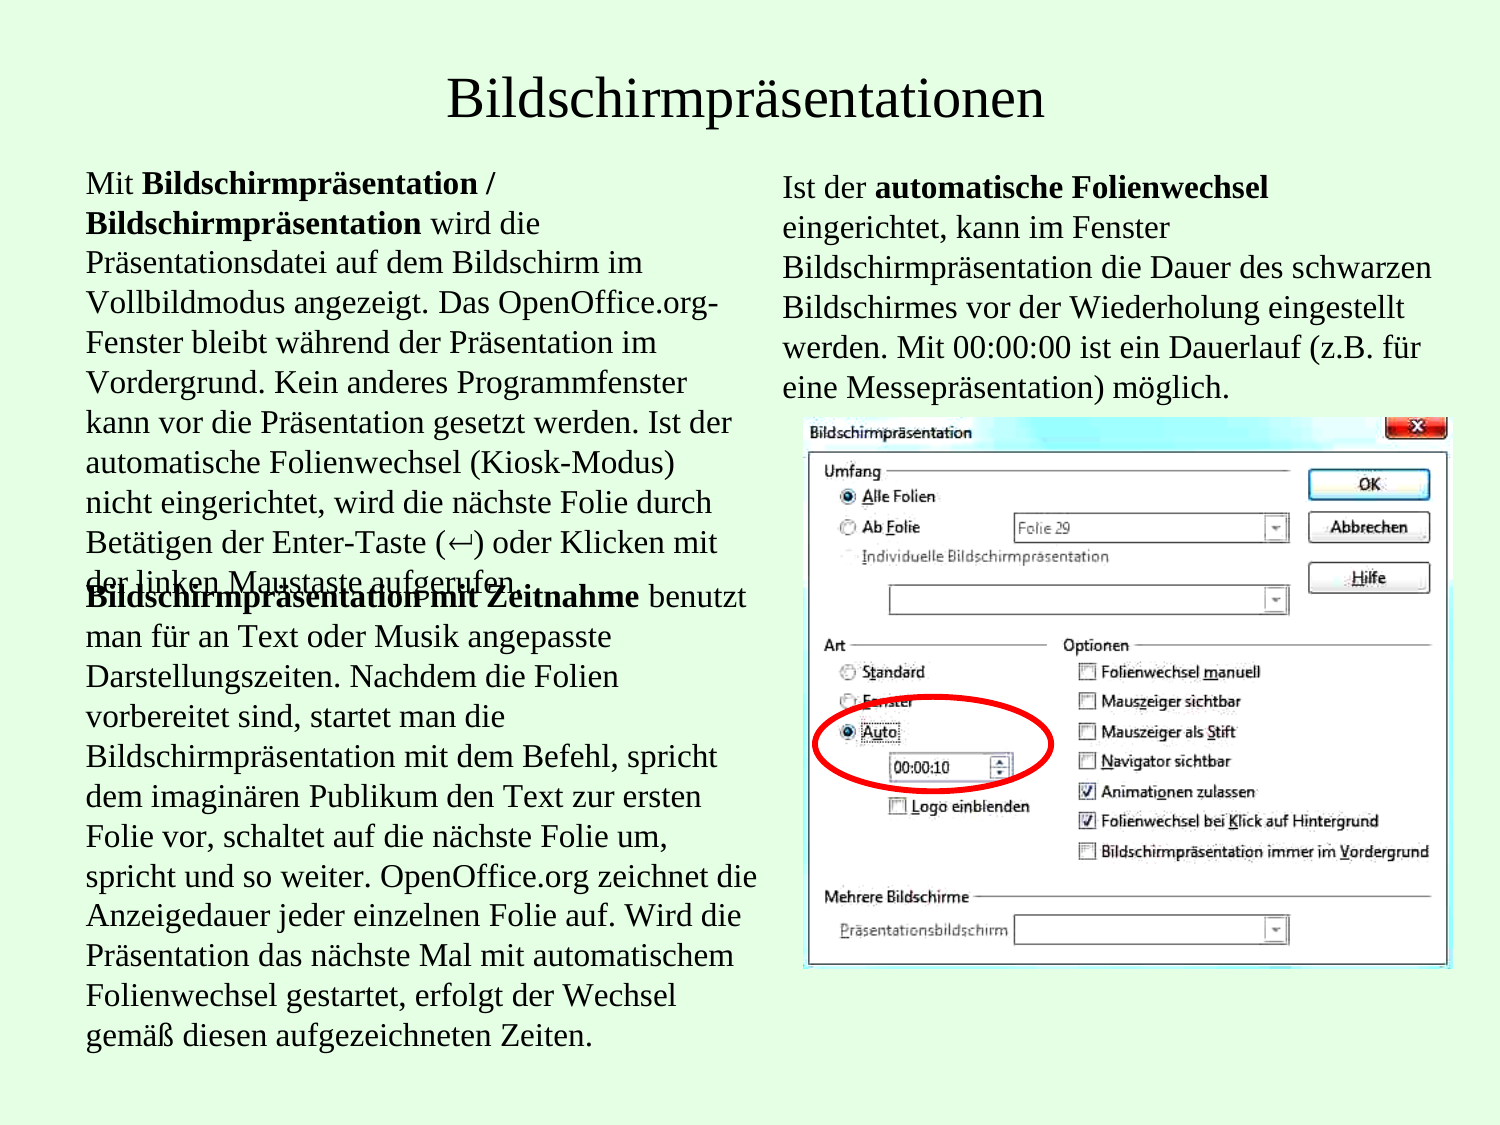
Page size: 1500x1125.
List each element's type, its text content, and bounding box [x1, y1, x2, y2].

text_box Bildschirmpräsentation mit Zeitnahme benutzt man für an Text oder Musik angepasste Darstellungszeiten. Nachdem die Folien vorbereitet sind, startet man die Bildschirmpräsentation mit dem Befehl, spricht dem imaginären Publikum den Text zur ersten Folie vor, schaltet auf die nächste Folie um, spricht und so weiter. OpenOffice.org zeichnet die Anzeigedauer jeder einzelnen Folie auf. Wird die Präsentation das nächste Mal mit automatischem Folienwechsel gestartet, erfolgt der Wechsel gemäß diesen aufgezeichneten Zeiten. [70, 566, 778, 1021]
title Bildschirmpräsentationen [112, 16, 1381, 172]
text_box Ist der automatische Folienwechsel eingerichtet, kann im Fenster Bildschirmpräsentation die Dauer des schwarzen Bildschirmes vor der Wiederholung eingestellt werden. Mit 00:00:00 ist ein Dauerlauf (z.B. für eine Messepräsentation) möglich. [767, 157, 1453, 413]
picture [803, 417, 1453, 969]
text_box Mit Bildschirmpräsentation / Bildschirmpräsentation wird die Präsentationsdatei auf dem Bildschirm im Vollbildmodus angezeigt. Das OpenOffice.org-Fenster bleibt während der Präsentation im Vordergrund. Kein anderes Programmfenster kann vor die Präsentation gesetzt werden. Ist der automatische Folienwechsel (Kiosk-Modus) nicht eingerichtet, wird die nächste Folie durch Betätigen der Enter-Taste () oder Klicken mit der linken Maustaste aufgerufen. [70, 153, 756, 566]
